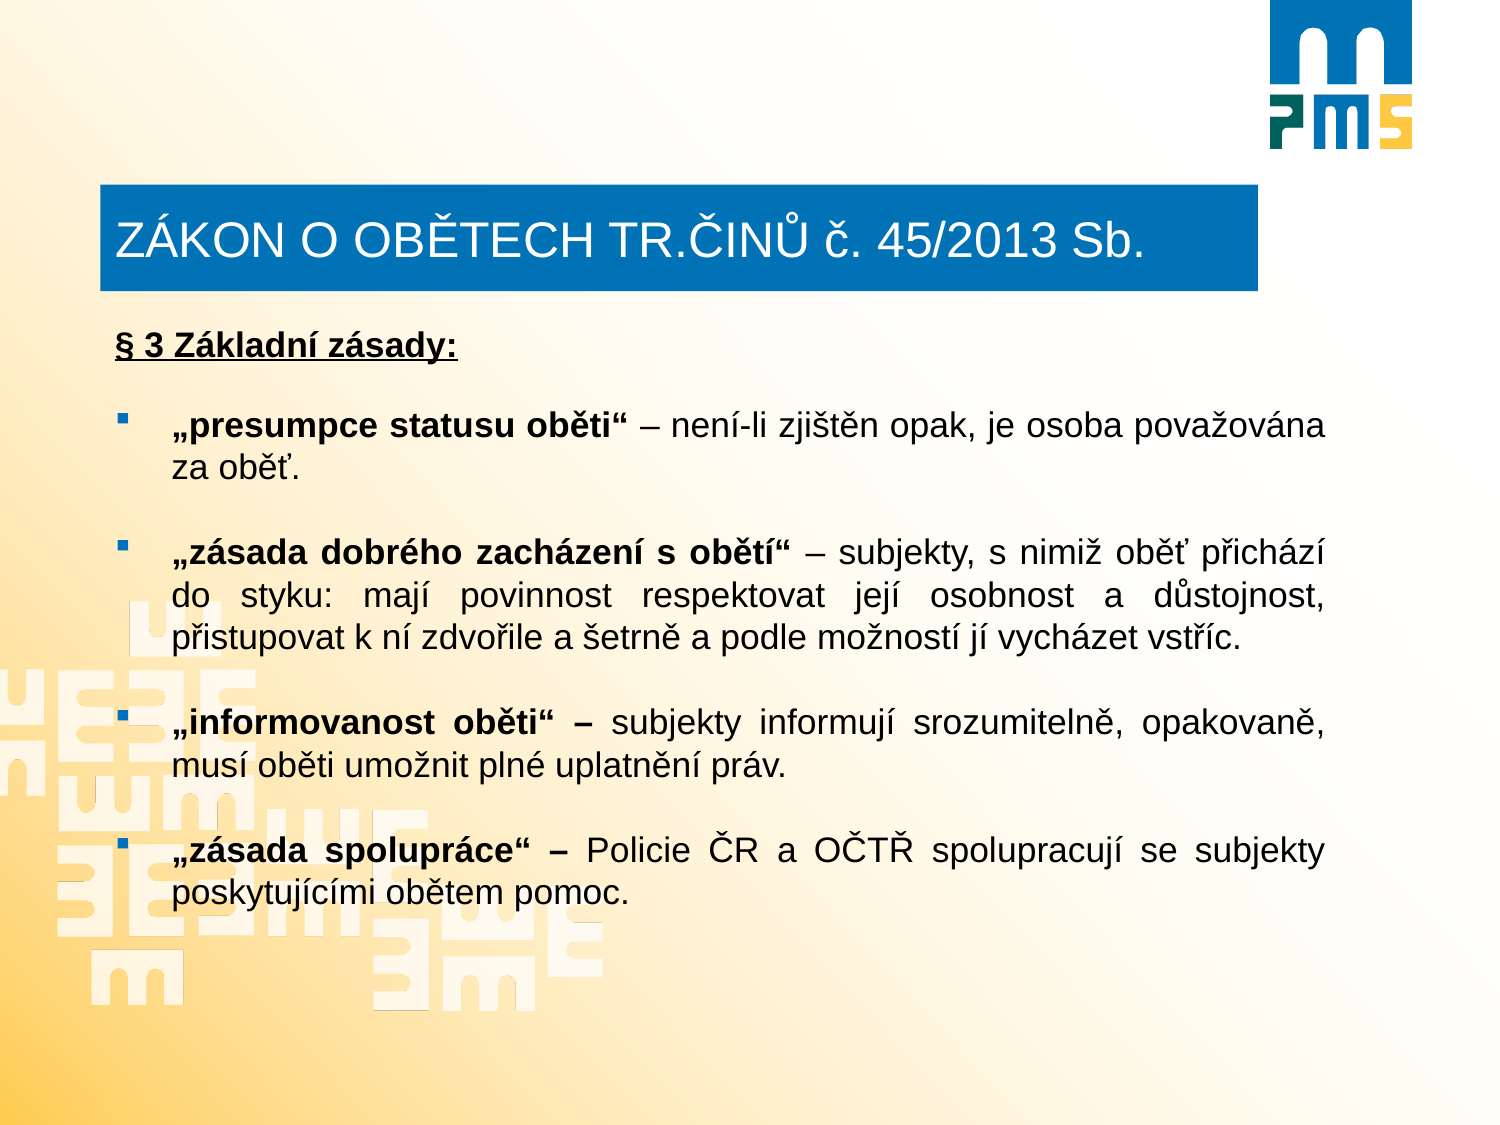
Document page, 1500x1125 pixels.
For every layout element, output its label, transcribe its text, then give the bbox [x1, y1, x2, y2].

picture [0, 0, 1500, 1125]
text_box § 3 Základní zásady: „presumpce statusu oběti“ – není-li zjištěn opak, je osoba považována za oběť. „zásada dobrého zacházení s obětí“ – subjekty, s nimiž oběť přichází do styku: mají povinnost respektovat její osobnost a důstojnost, přistupovat k ní zdvořile a šetrně a podle možností jí vycházet vstříc. „informovanost oběti“ – subjekty informují srozumitelně, opakovaně, musí oběti umožnit plné uplatnění práv. „zásada spolupráce“ – Policie ČR a OČTŘ spolupracují se subjekty poskytujícími obětem pomoc. [100, 314, 1341, 988]
title ZÁKON O OBĚTECH TR.ČINŮ č. 45/2013 Sb. [100, 184, 1258, 292]
